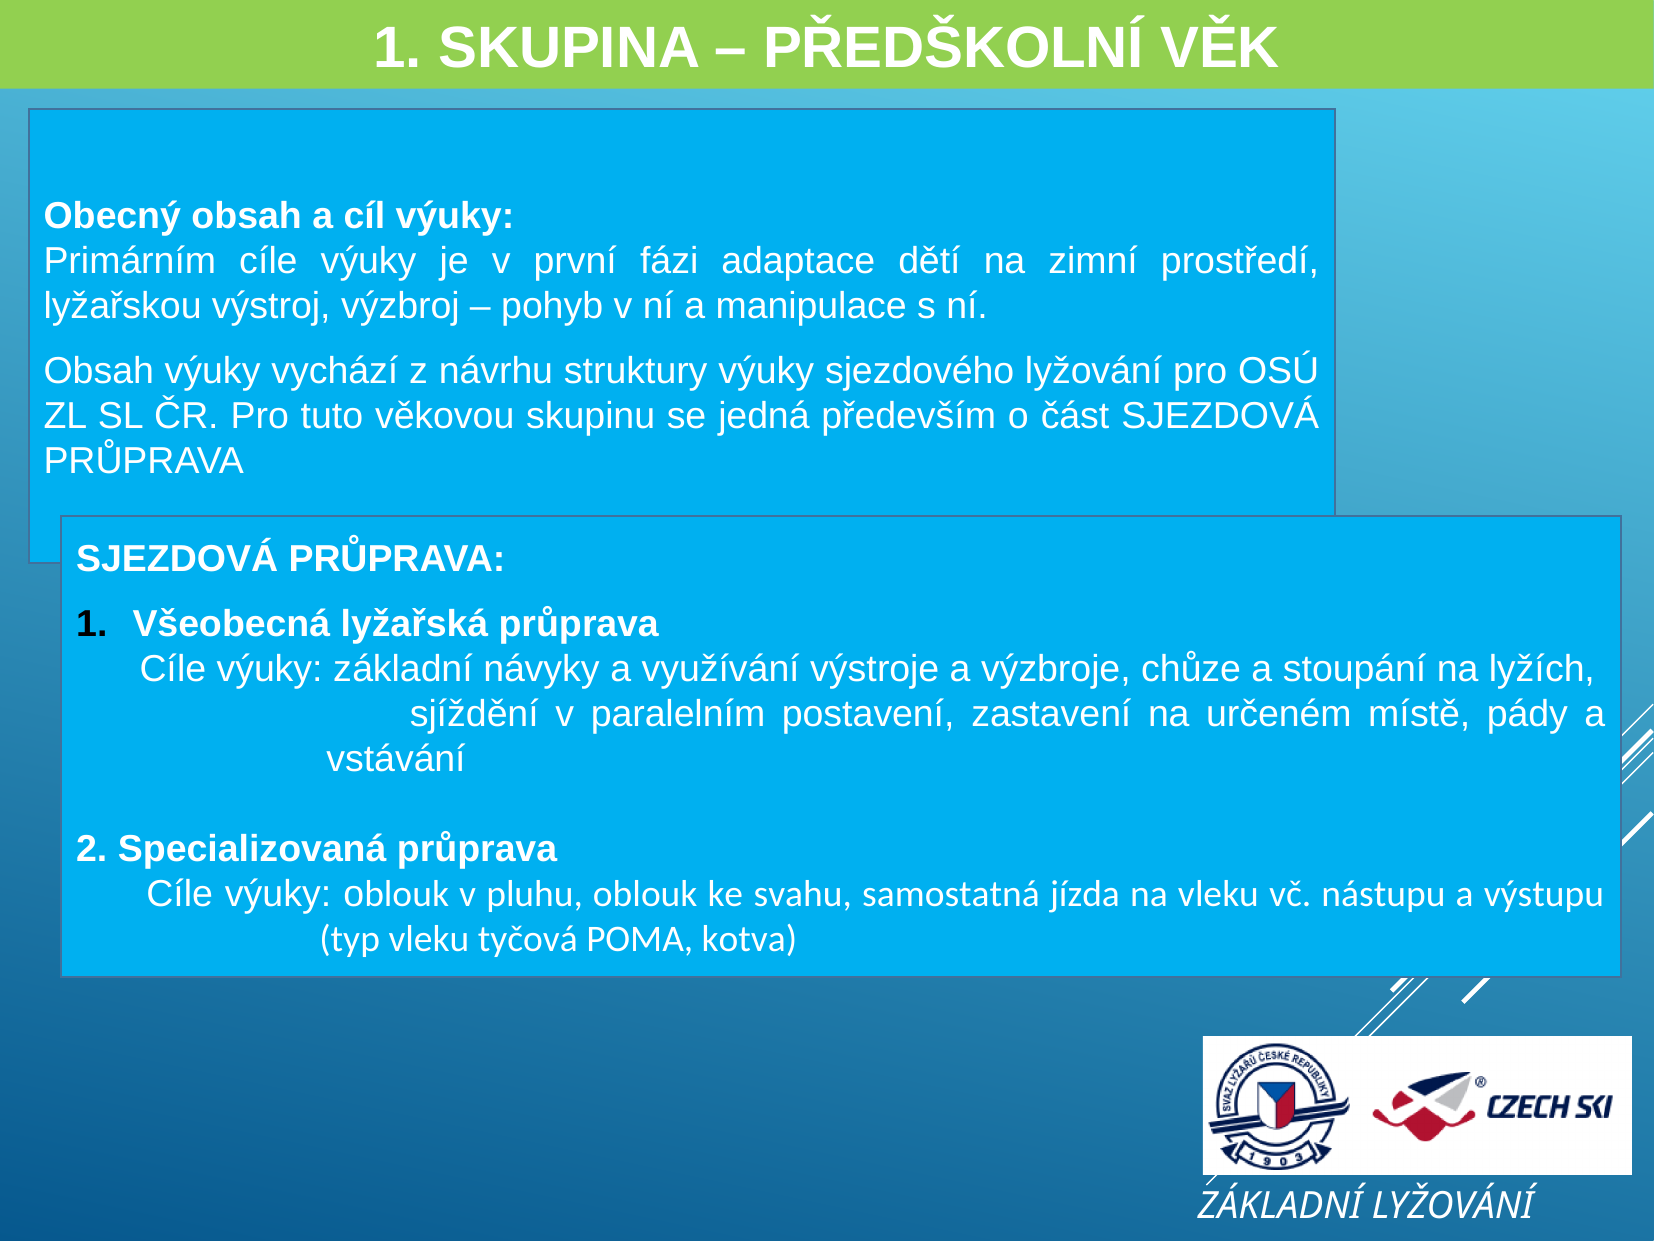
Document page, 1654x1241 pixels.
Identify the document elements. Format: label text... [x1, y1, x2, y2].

text_box Obecný obsah a cíl výuky: Primárním cíle výuky je v první fázi adaptace dětí na zimní prostředí, lyžařskou výstroj, výzbroj – pohyb v ní a manipulace s ní. Obsah výuky vychází z návrhu struktury výuky sjezdového lyžování pro OSÚ ZL SL ČR. Pro tuto věkovou skupinu se jedná především o část SJEZDOVÁ PRŮPRAVA [29, 109, 1335, 563]
title 1. Skupina – předškolní věk [0, 0, 1654, 89]
text_box SJEZDOVÁ PRŮPRAVA: Všeobecná lyžařská průprava Cíle výuky: základní návyky a využívání výstroje a výzbroje, chůze a stoupání na lyžích, sjíždění v paralelním postavení, zastavení na určeném místě, pády a vstávání 2. Specializovaná průprava Cíle výuky: oblouk v pluhu, oblouk ke svahu, samostatná jízda na vleku vč. nástupu a výstupu (typ vleku tyčová POMA, kotva) [61, 516, 1621, 977]
picture [1202, 1036, 1632, 1173]
text_box ZÁKLADNÍ LYŽOVÁNÍ [1182, 1173, 1644, 1235]
